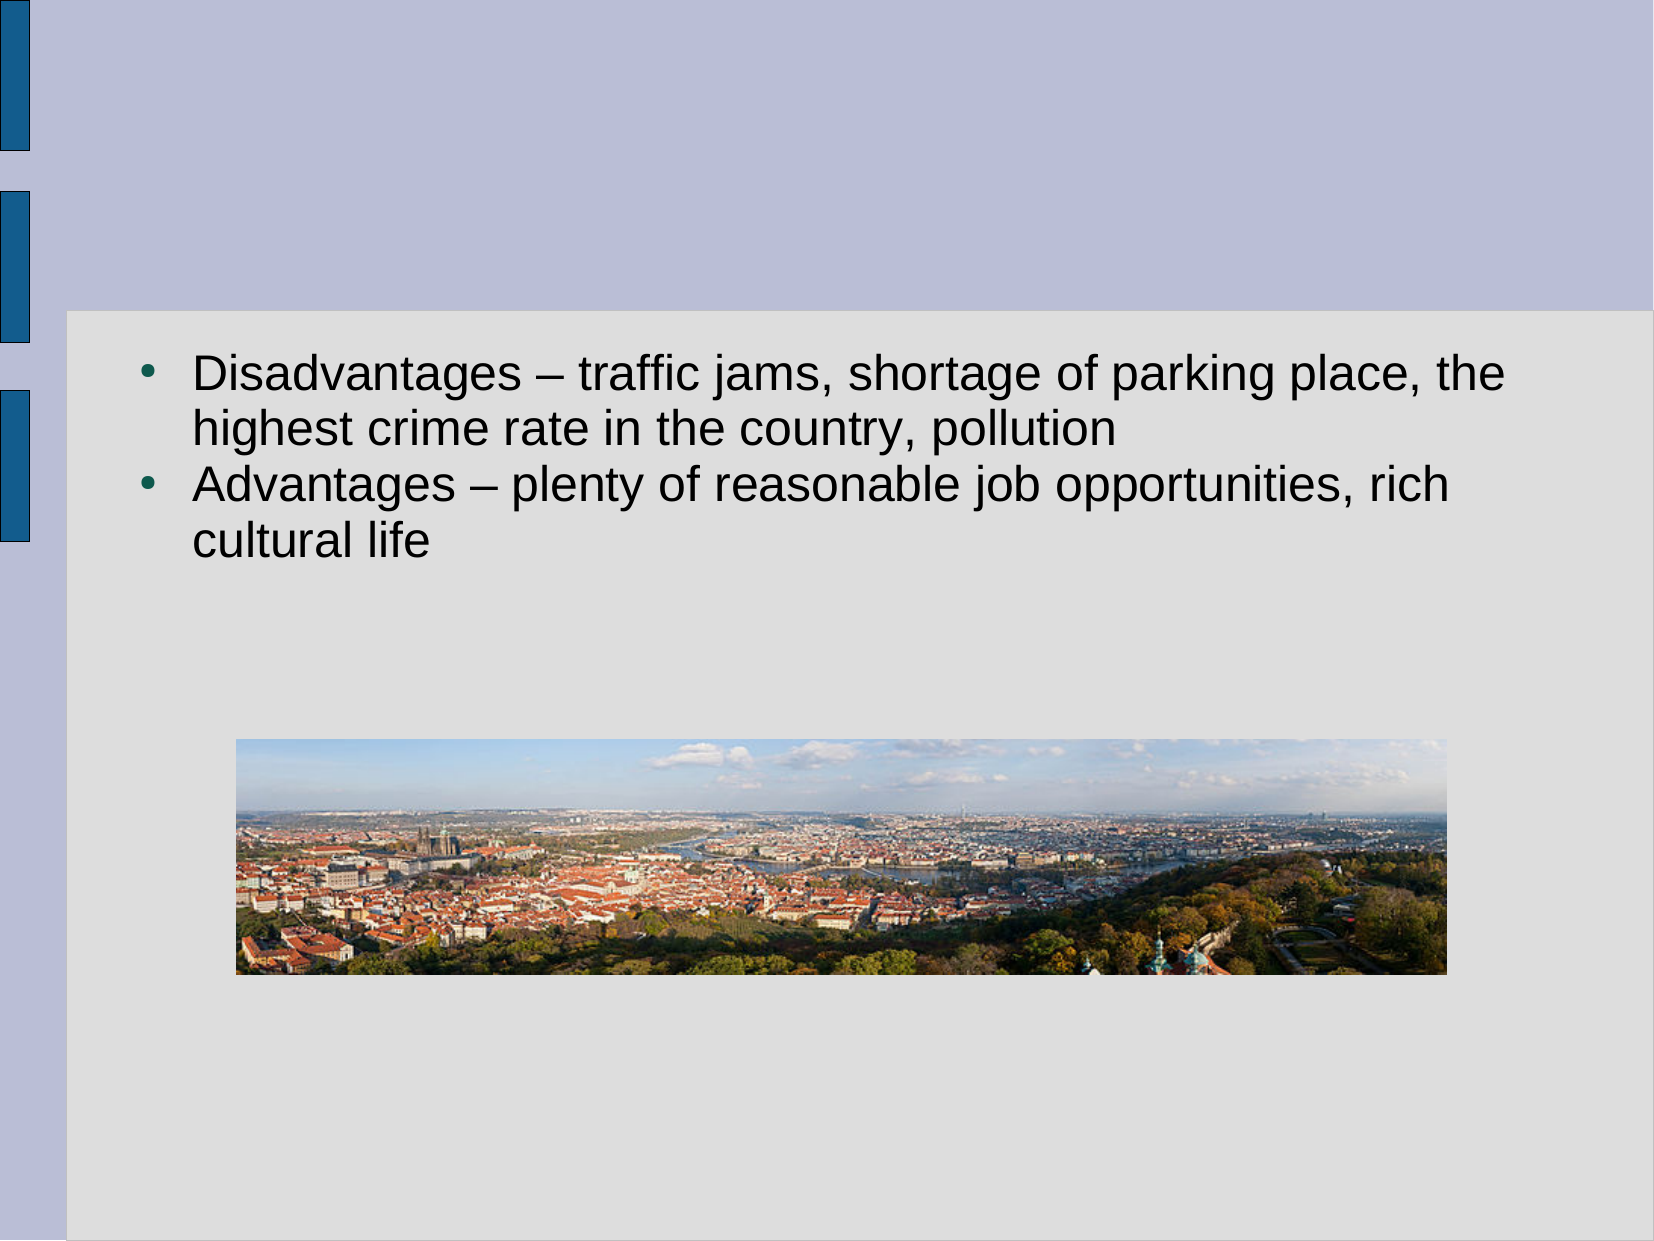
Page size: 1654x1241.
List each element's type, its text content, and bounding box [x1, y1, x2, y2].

list Disadvantages – traffic jams, shortage of parking place, the highest crime rate in the country, pollution Advantages – plenty of reasonable job opportunities, rich cultural life [121, 344, 1534, 1127]
picture [236, 739, 1447, 975]
